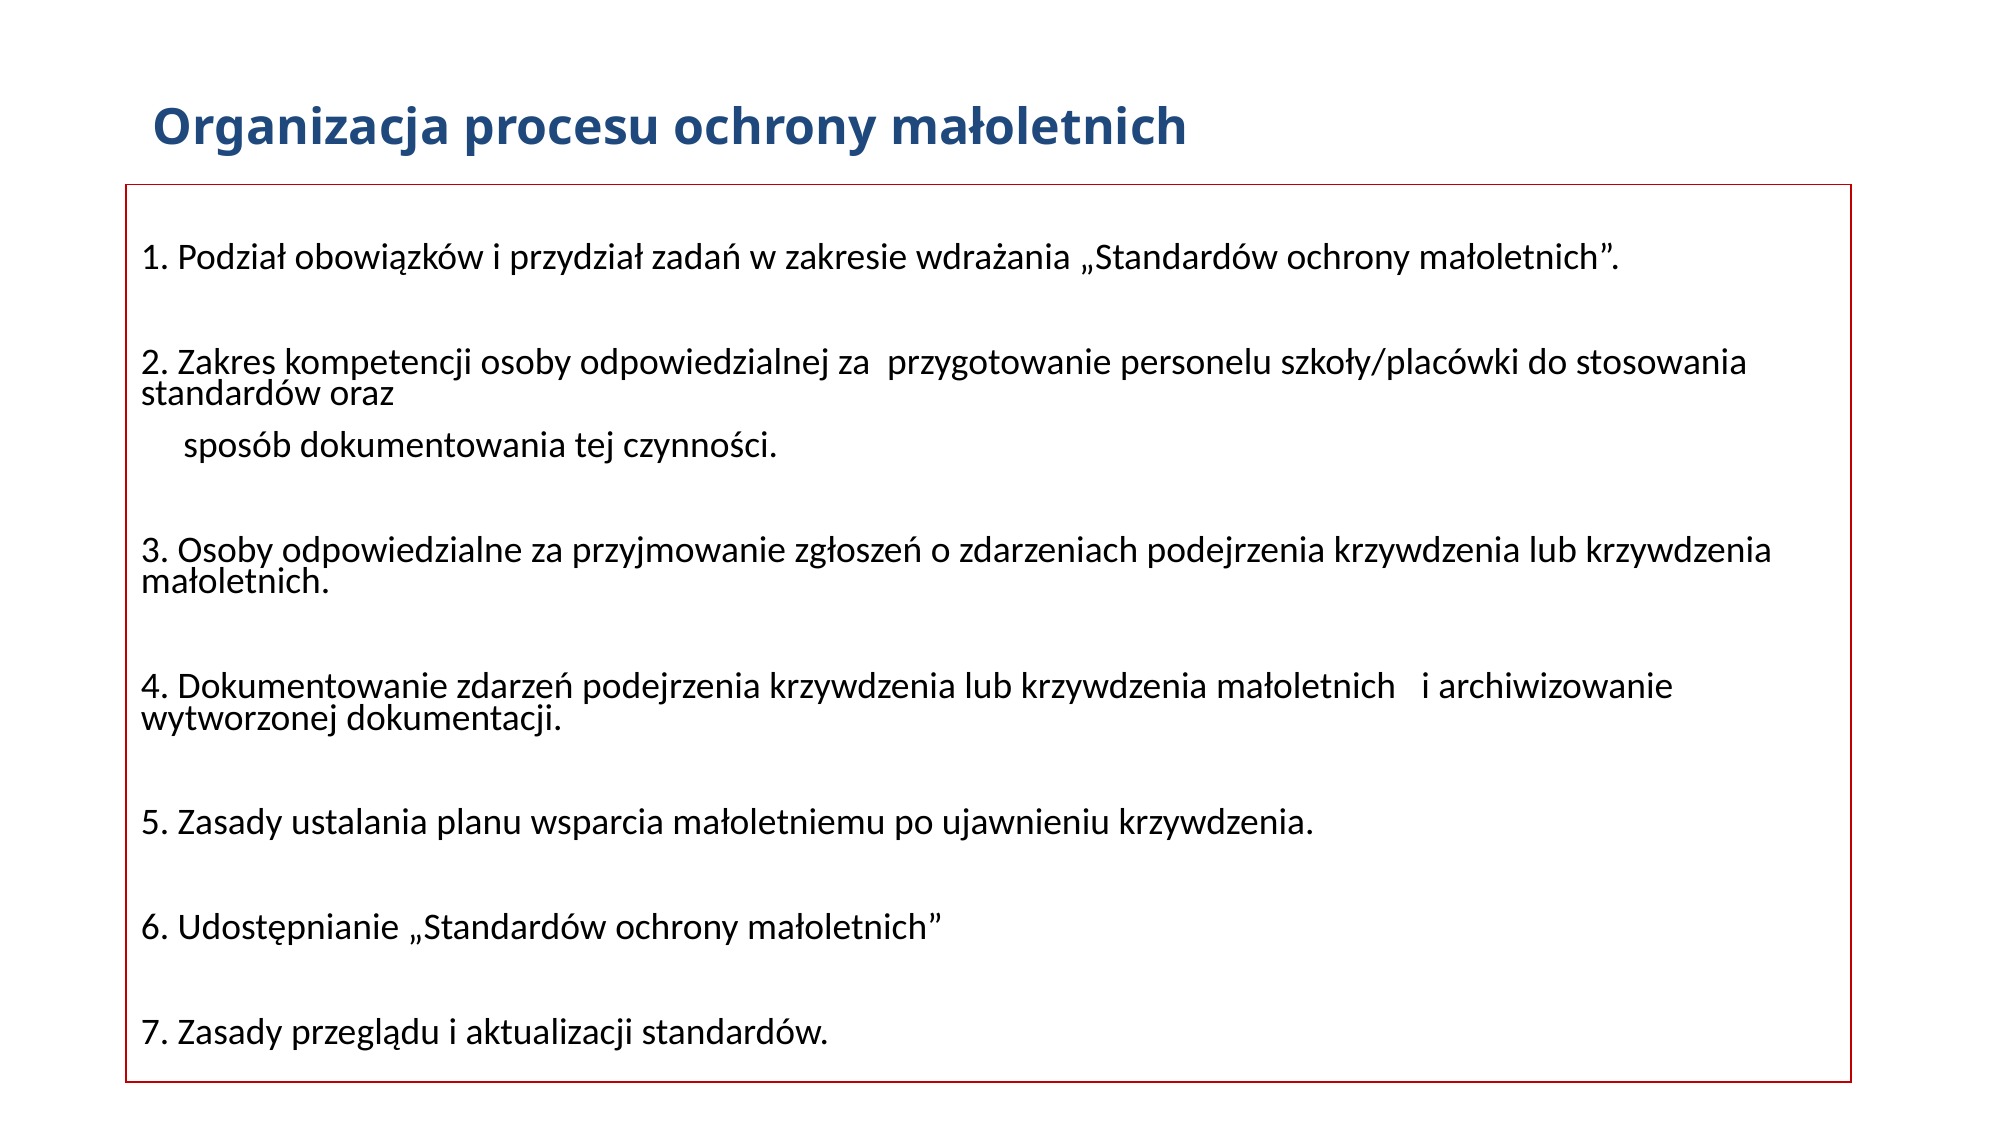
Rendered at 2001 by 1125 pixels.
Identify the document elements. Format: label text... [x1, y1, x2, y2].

list 1. Podział obowiązków i przydział zadań w zakresie wdrażania „Standardów ochrony małoletnich”. 2. Zakres kompetencji osoby odpowiedzialnej za przygotowanie personelu szkoły/placówki do stosowania standardów oraz sposób dokumentowania tej czynności. 3. Osoby odpowiedzialne za przyjmowanie zgłoszeń o zdarzeniach podejrzenia krzywdzenia lub krzywdzenia małoletnich. 4. Dokumentowanie zdarzeń podejrzenia krzywdzenia lub krzywdzenia małoletnich i archiwizowanie wytworzonej dokumentacji. 5. Zasady ustalania planu wsparcia małoletniemu po ujawnieniu krzywdzenia. 6. Udostępnianie „Standardów ochrony małoletnich” 7. Zasady przeglądu i aktualizacji standardów. [125, 184, 1851, 1083]
title Organizacja procesu ochrony małoletnich [137, 59, 1863, 197]
